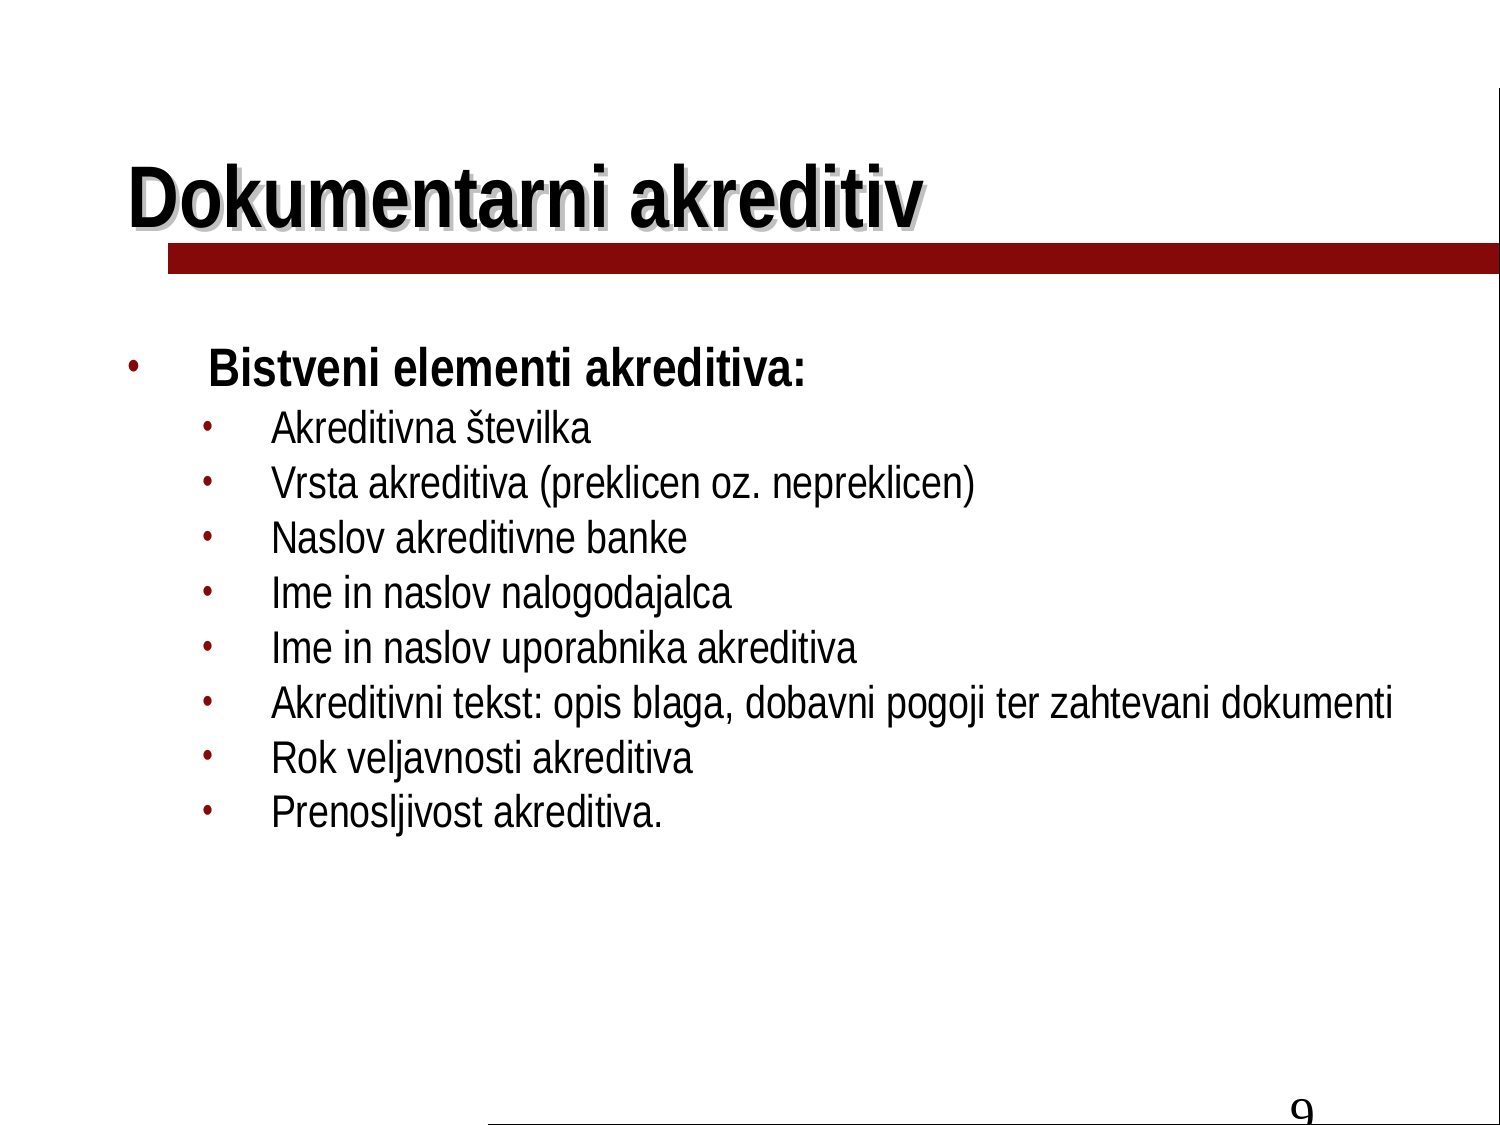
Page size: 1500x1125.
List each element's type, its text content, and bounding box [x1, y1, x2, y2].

title Dokumentarni akreditiv [112, 117, 1388, 268]
list Bistveni elementi akreditiva: Akreditivna številka Vrsta akreditiva (preklicen oz. nepreklicen) Naslov akreditivne banke Ime in naslov nalogodajalca Ime in naslov uporabnika akreditiva Akreditivni tekst: opis blaga, dobavni pogoji ter zahtevani dokumenti Rok veljavnosti akreditiva Prenosljivost akreditiva. [112, 324, 1463, 1001]
